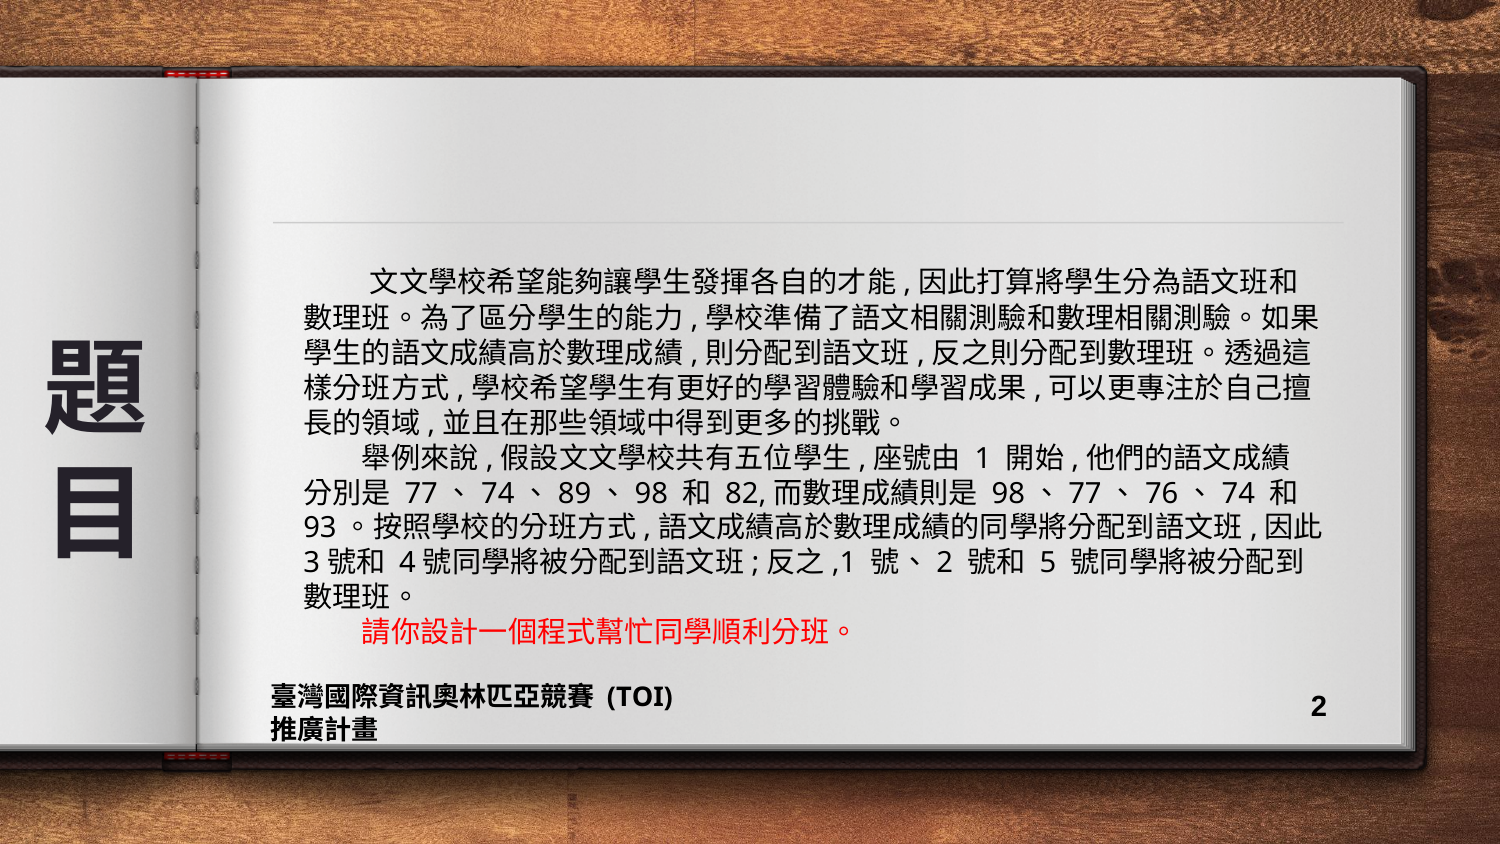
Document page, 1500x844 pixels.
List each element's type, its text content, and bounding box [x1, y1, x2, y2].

text_box 文文學校希望能夠讓學生發揮各自的才能,因此打算將學生分為語文班和數理班。為了區分學生的能力,學校準備了語文相關測驗和數理相關測驗。如果學生的語文成績高於數理成績,則分配到語文班,反之則分配到數理班。透過這樣分班方式,學校希望學生有更好的學習體驗和學習成果,可以更專注於自己擅長的領域,並且在那些領域中得到更多的挑戰。 舉例來說,假設文文學校共有五位學生,座號由 1 開始,他們的語文成績 分別是 77、74、89、98 和 82,而數理成績則是 98、77、76、74 和 93。按照學校的分班方式,語文成績高於數理成績的同學將分配到語文班,因此 3號和 4號同學將被分配到語文班;反之,1 號、2 號和 5 號同學將被分配到數理班。 請你設計一個程式幫忙同學順利分班。 [288, 252, 1340, 690]
text_box 題 目 [28, 306, 210, 552]
text_box [1295, 672, 1386, 737]
